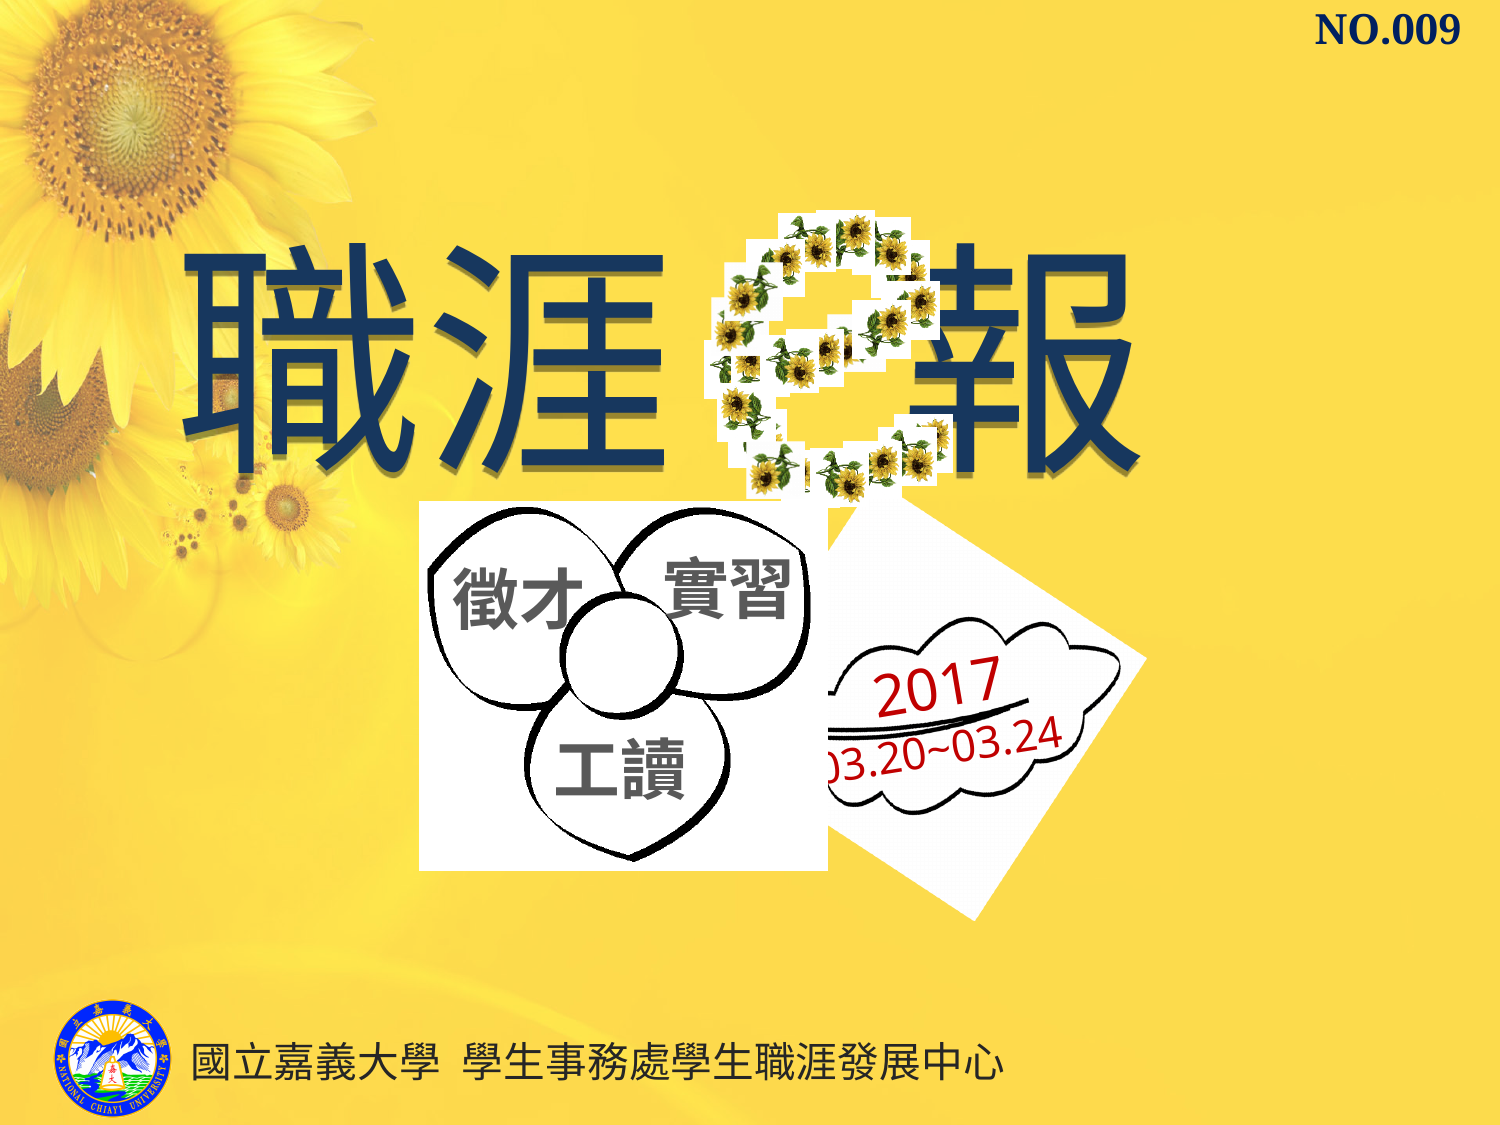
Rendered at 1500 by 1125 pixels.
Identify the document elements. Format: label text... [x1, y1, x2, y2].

text_box 03.20~03.24 [1028, 684, 1135, 770]
text_box 職涯 報 [159, 196, 1400, 515]
text_box 職涯 報 [769, 269, 881, 335]
picture [419, 211, 1147, 921]
text_box 徵才 [437, 550, 608, 649]
picture [53, 999, 172, 1118]
text_box 國立嘉義大學 學生事務處學生職涯發展中心 [175, 1028, 1020, 1094]
text_box 工讀 [538, 720, 704, 817]
text_box 03.20~03.24 [828, 726, 874, 804]
text_box 職涯 報 [828, 507, 856, 515]
text_box 2017 [850, 628, 1040, 801]
text_box 實習 [647, 538, 817, 637]
text_box NO.009 [1299, 0, 1500, 61]
